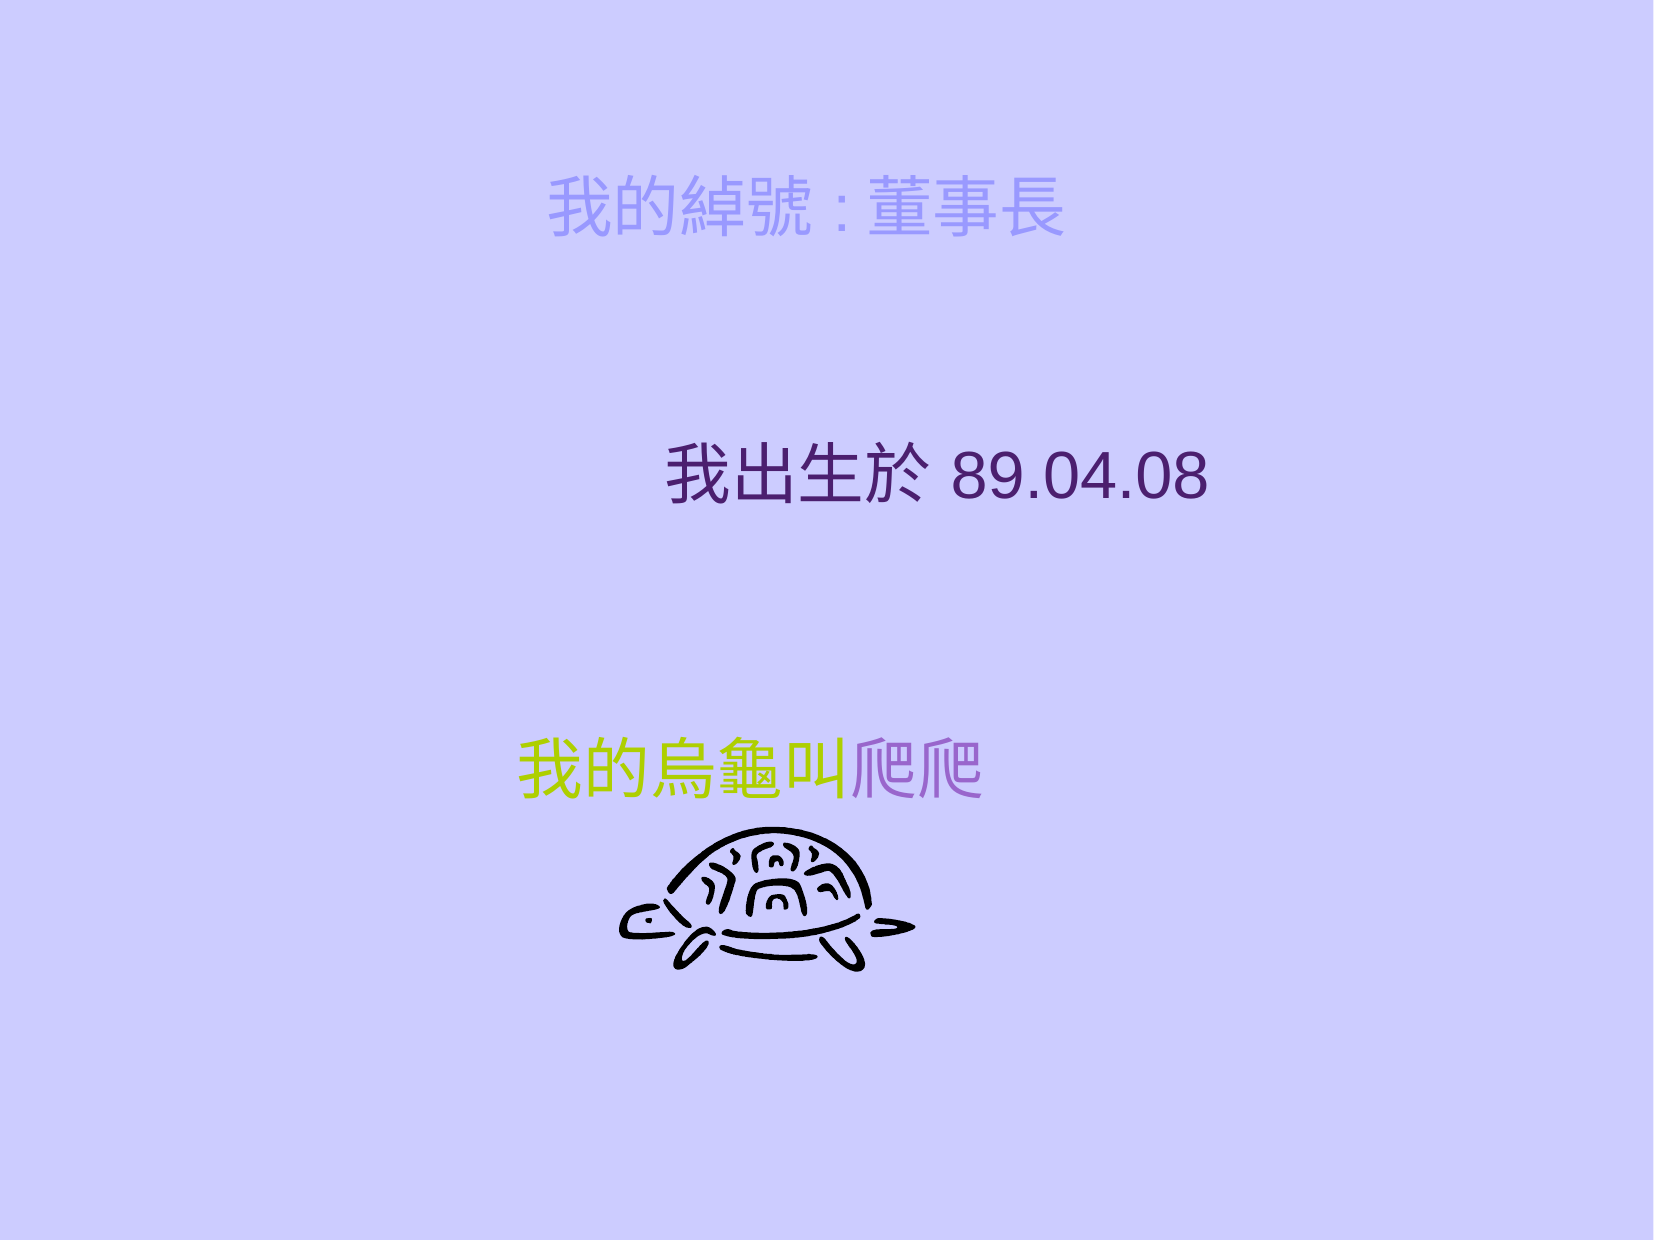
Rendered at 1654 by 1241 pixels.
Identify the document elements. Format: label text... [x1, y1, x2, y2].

picture [619, 826, 916, 972]
text_box 我的綽號:董事長 [531, 146, 1093, 243]
text_box 我的烏龜叫爬爬 [501, 708, 1004, 804]
text_box 我出生於89.04.08 [649, 413, 1241, 509]
